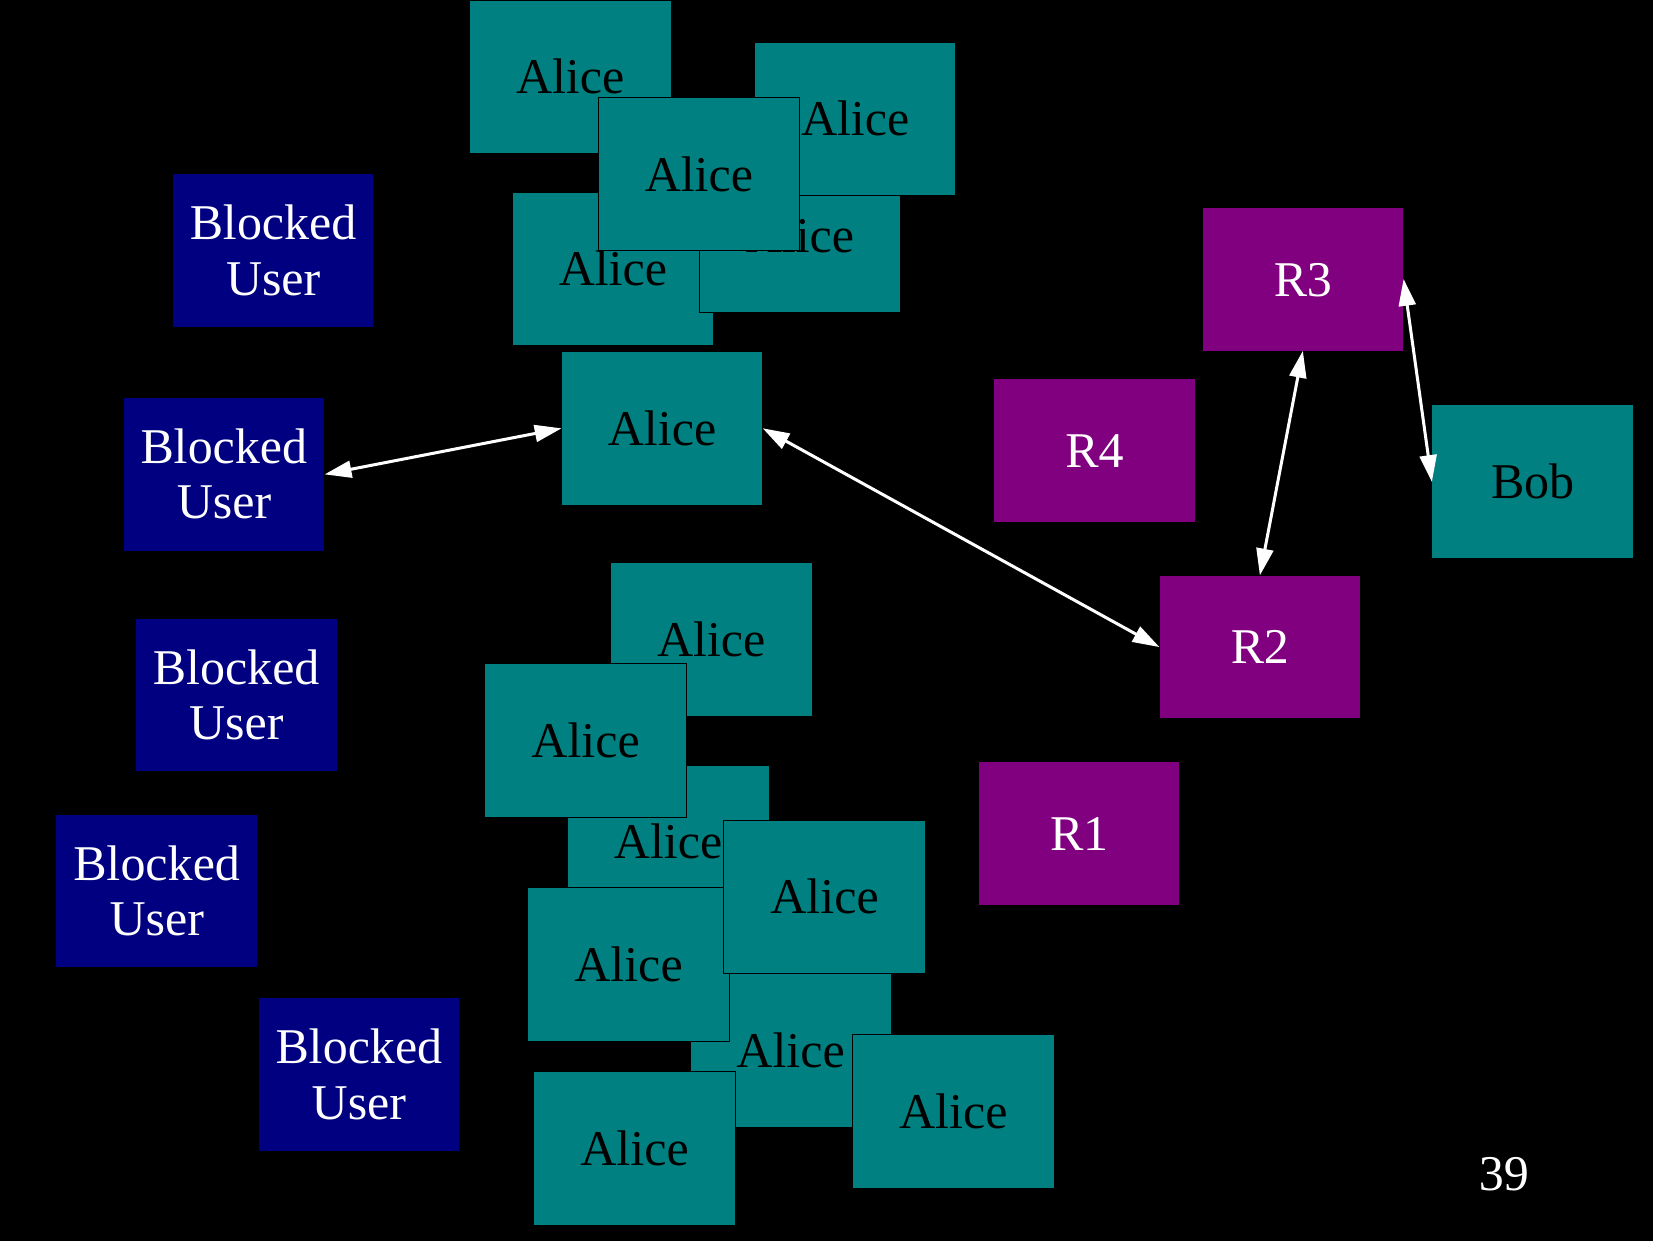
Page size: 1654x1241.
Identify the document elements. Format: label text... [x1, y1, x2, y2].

text_box Alice [527, 887, 730, 1042]
text_box Alice [610, 562, 813, 717]
text_box Blocked User [172, 173, 374, 328]
text_box Alice [512, 192, 714, 346]
text_box Alice [754, 42, 956, 196]
text_box R4 [993, 378, 1196, 523]
text_box Alice [690, 974, 892, 1128]
text_box Alice [484, 663, 687, 818]
text_box Blocked User [55, 814, 258, 968]
text_box Alice [533, 1071, 736, 1226]
text_box Alice [699, 196, 901, 313]
text_box Bob [1431, 404, 1634, 559]
text_box Blocked User [258, 997, 460, 1152]
text_box R1 [978, 761, 1180, 906]
text_box Blocked User [135, 618, 338, 772]
text_box R2 [1159, 575, 1361, 719]
text_box Alice [852, 1034, 1055, 1189]
text_box Alice [469, 0, 672, 154]
text_box Alice [567, 765, 770, 887]
text_box R3 [1202, 207, 1404, 352]
text_box Alice [561, 351, 763, 506]
text_box Alice [723, 820, 926, 974]
text_box Alice [598, 97, 800, 251]
text_box Blocked User [123, 397, 325, 552]
